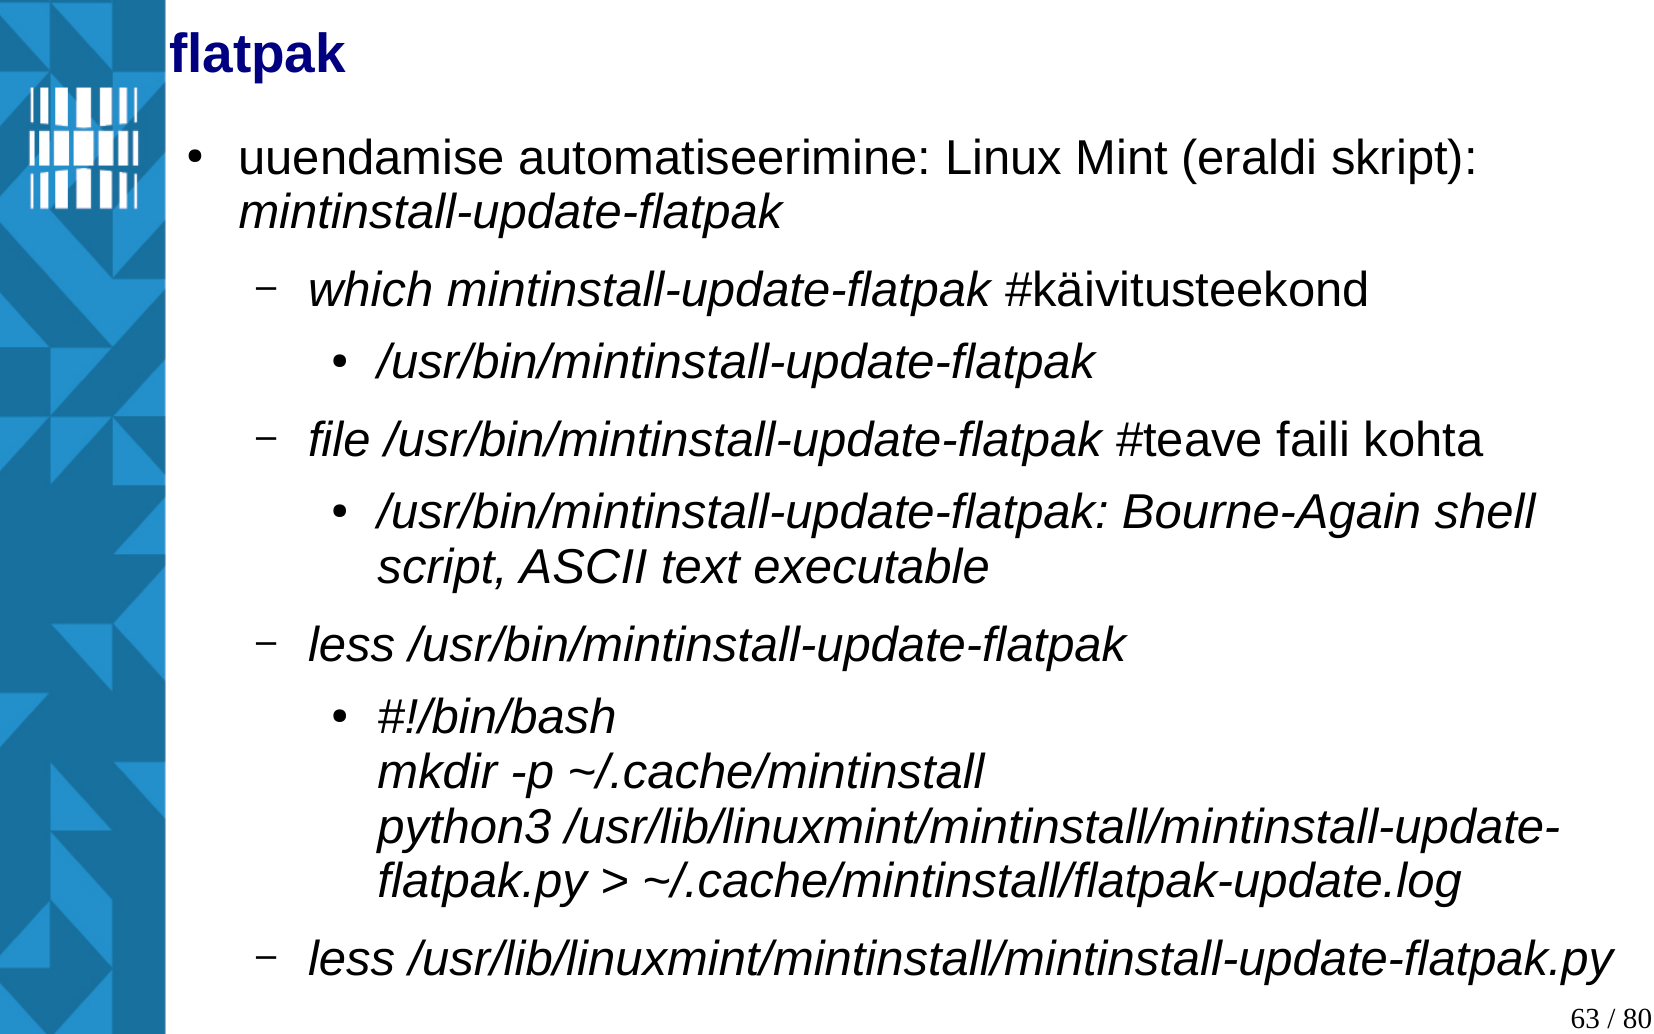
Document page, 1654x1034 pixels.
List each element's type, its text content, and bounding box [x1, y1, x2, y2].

title flatpak [169, 11, 1571, 95]
list uuendamise automatiseerimine: Linux Mint (eraldi skript): mintinstall-update-flatpak which mintinstall-update-flatpak #käivitusteekond /usr/bin/mintinstall-update-flatpak file /usr/bin/mintinstall-update-flatpak #teave faili kohta /usr/bin/mintinstall-update-flatpak: Bourne-Again shell script, ASCII text executable less /usr/bin/mintinstall-update-flatpak #!/bin/bash mkdir -p ~/.cache/mintinstall python3 /usr/lib/linuxmint/mintinstall/mintinstall-update-flatpak.py > ~/.cache/mintinstall/flatpak-update.log less /usr/lib/linuxmint/mintinstall/mintinstall-update-flatpak.py [169, 129, 1630, 997]
